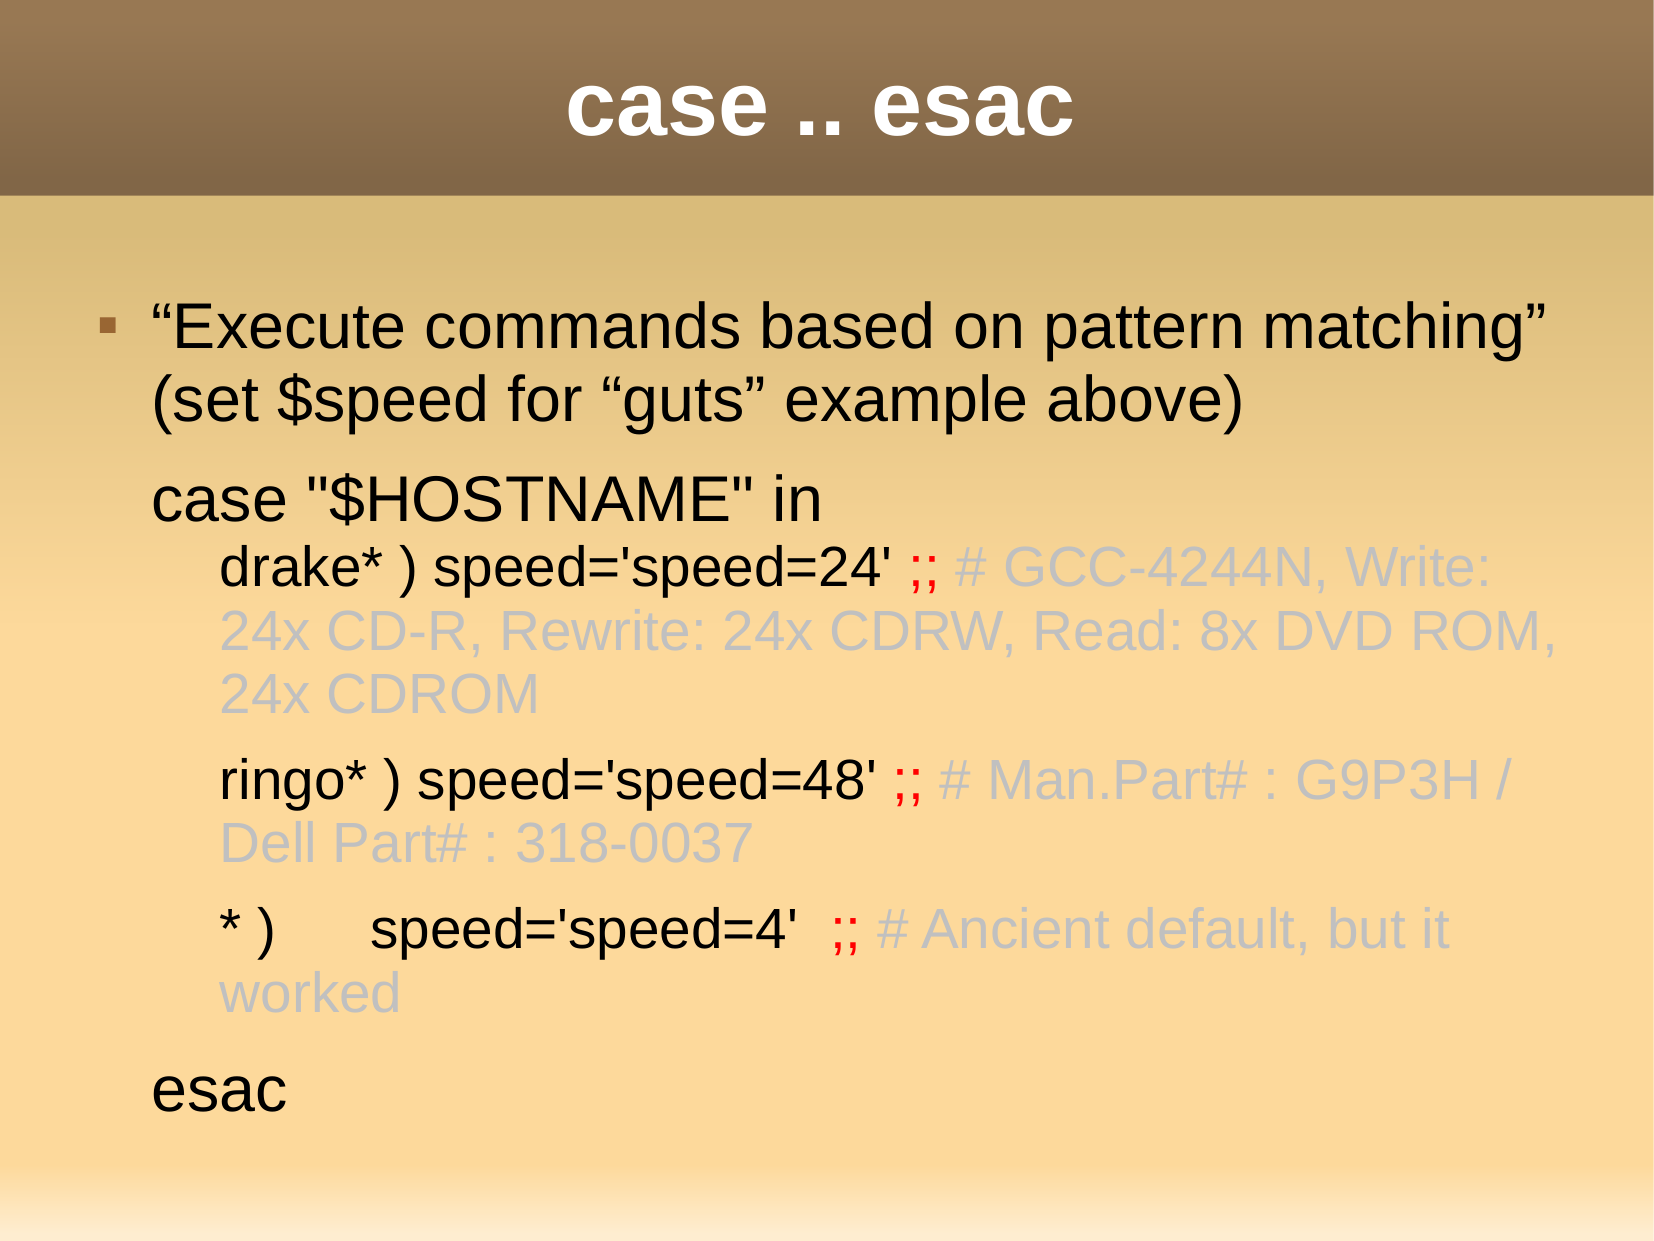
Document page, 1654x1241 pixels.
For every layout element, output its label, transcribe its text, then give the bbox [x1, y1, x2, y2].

list “Execute commands based on pattern matching” (set $speed for “guts” example above) case "$HOSTNAME" in drake* ) speed='speed=24' ;; # GCC-4244N, Write: 24x CD-R, Rewrite: 24x CDRW, Read: 8x DVD ROM, 24x CDROM ringo* ) speed='speed=48' ;; # Man.Part# : G9P3H / Dell Part# : 318-0037 * ) speed='speed=4' ;; # Ancient default, but it worked esac [82, 290, 1571, 1175]
picture [0, 0, 1654, 1241]
title case .. esac [76, 0, 1565, 208]
